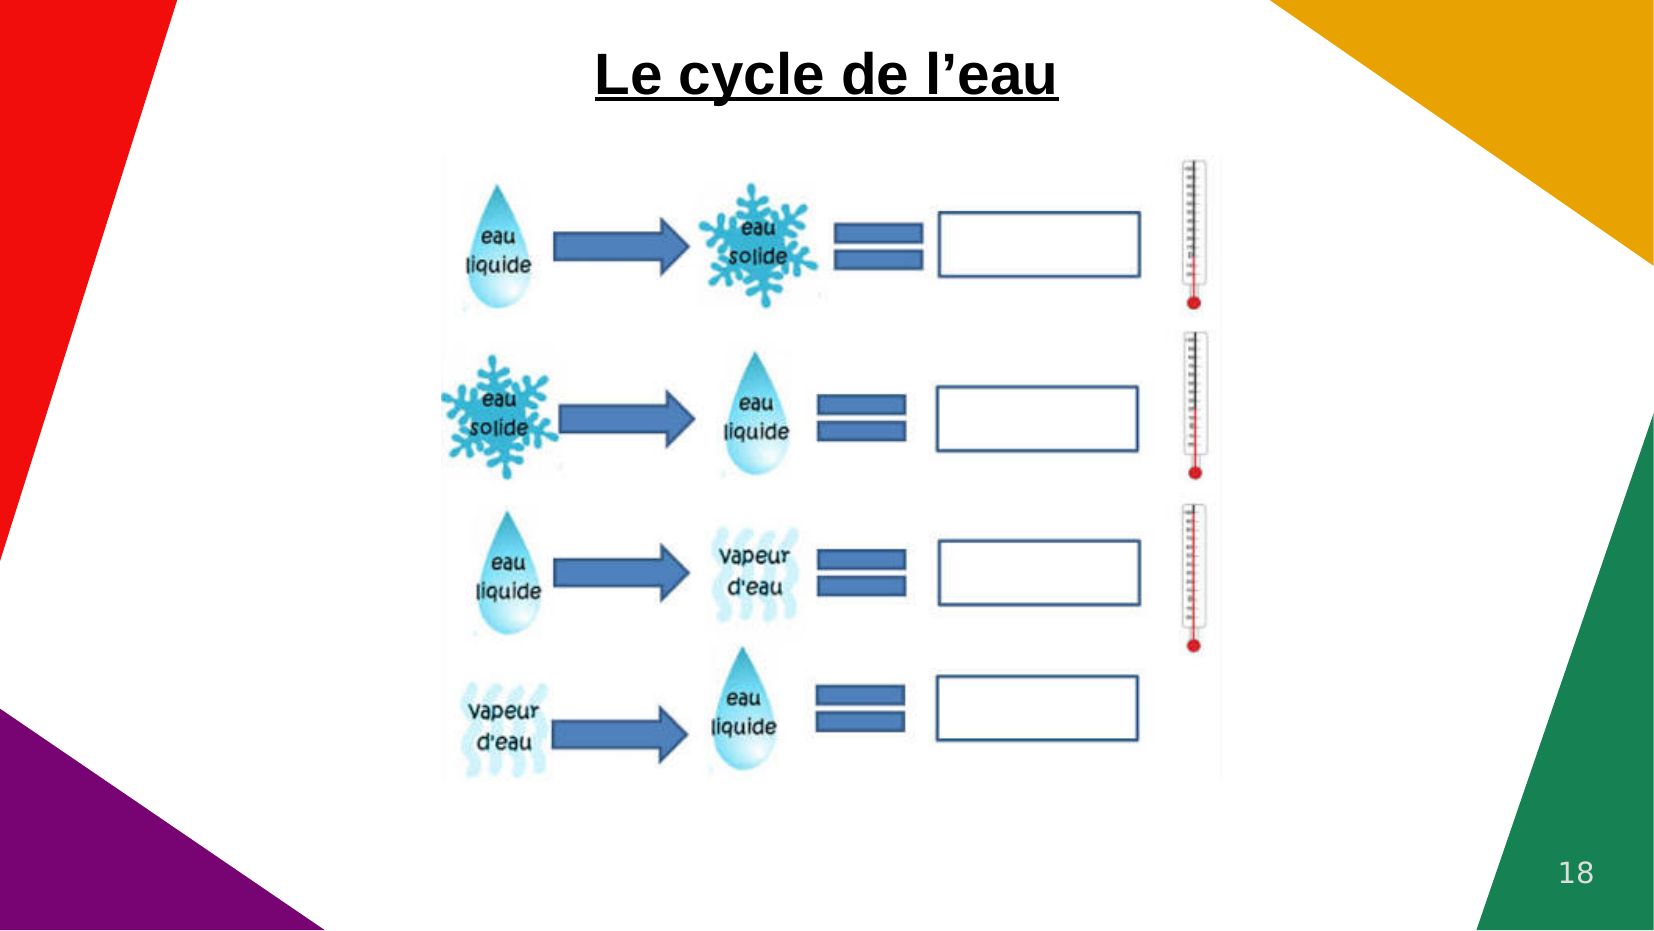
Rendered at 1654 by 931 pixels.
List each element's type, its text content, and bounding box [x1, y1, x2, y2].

title Le cycle de l’eau [118, 0, 1536, 148]
picture [441, 155, 1223, 781]
